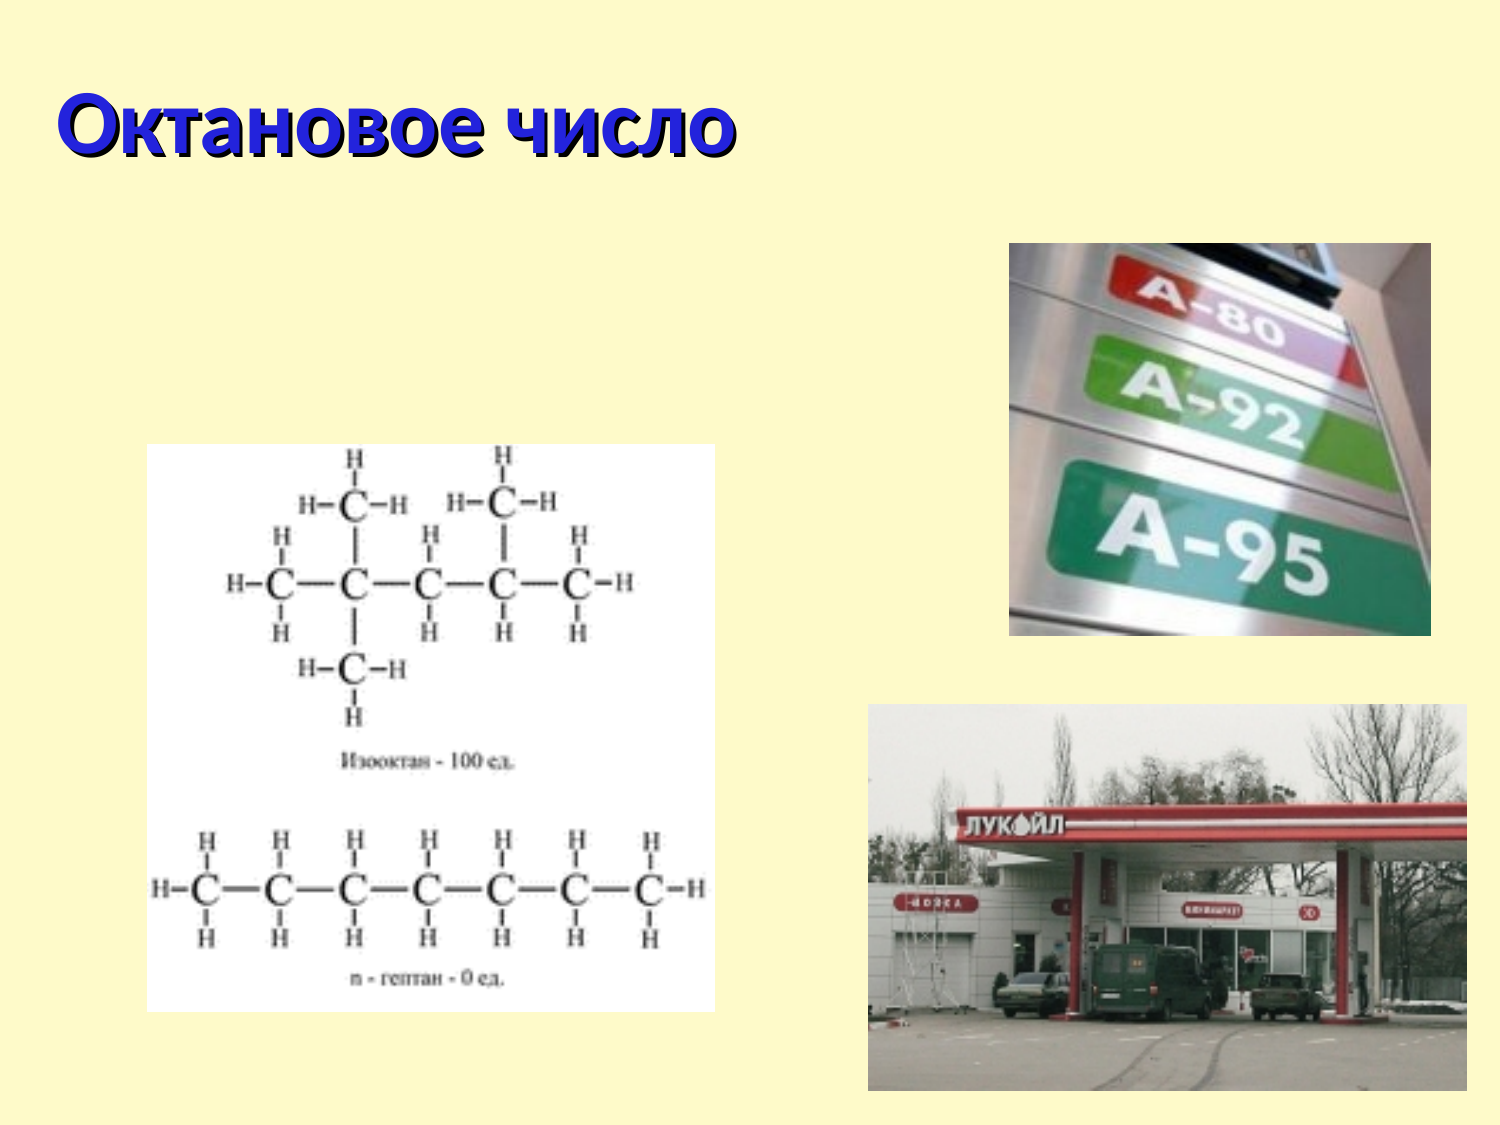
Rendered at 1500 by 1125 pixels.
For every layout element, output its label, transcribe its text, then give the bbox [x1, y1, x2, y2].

picture [147, 444, 715, 1012]
text_box Октановое число [41, 55, 1270, 180]
picture [1009, 243, 1431, 636]
picture [868, 704, 1467, 1091]
